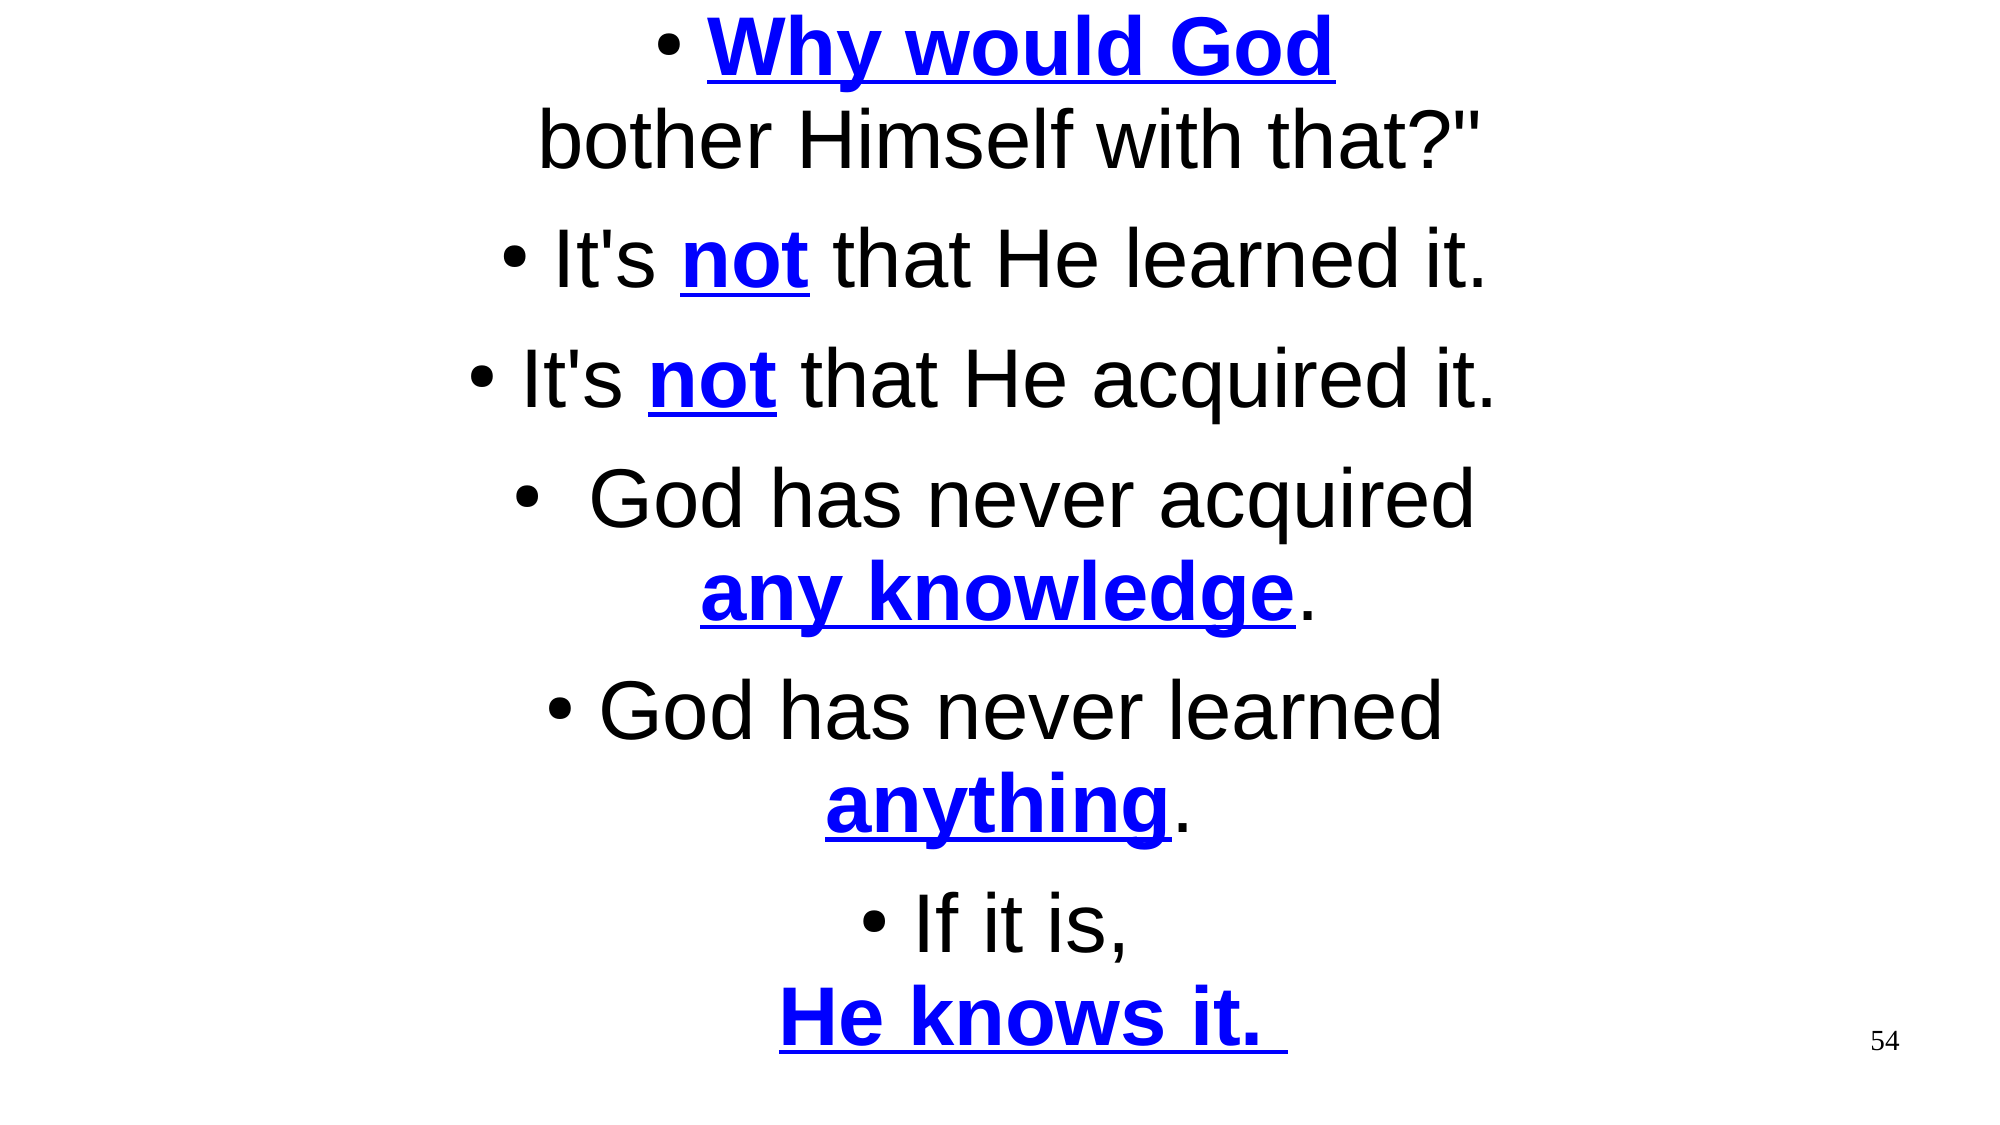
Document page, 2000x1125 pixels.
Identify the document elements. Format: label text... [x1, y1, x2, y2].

list Why would God bother Himself with that?" It's not that He learned it. It's not that He acquired it. God has never acquired any knowledge. God has never learned anything. If it is, He knows it. [0, 0, 1996, 1123]
